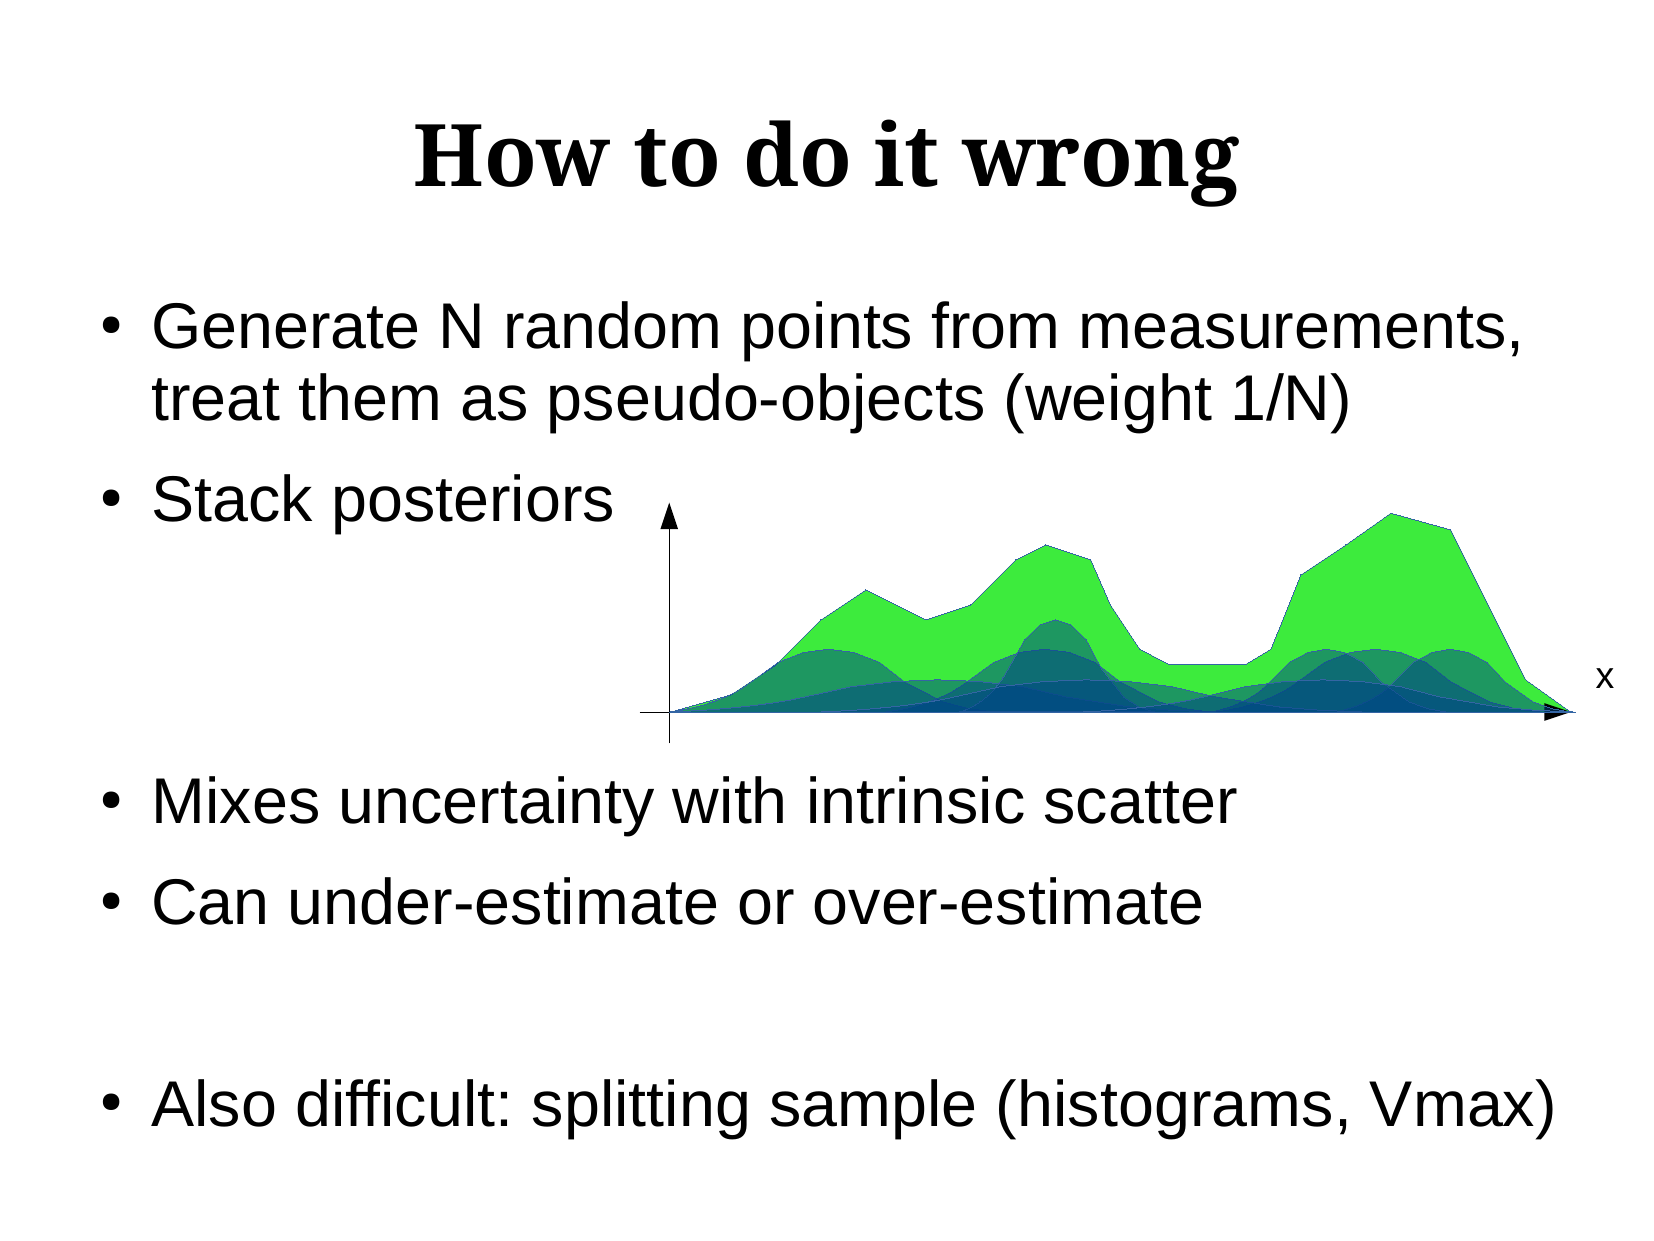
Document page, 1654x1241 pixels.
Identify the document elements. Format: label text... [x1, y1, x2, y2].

text_box x [1580, 647, 1654, 704]
list Generate N random points from measurements, treat them as pseudo-objects (weight 1/N) Stack posteriors Mixes uncertainty with intrinsic scatter Can under-estimate or over-estimate Also difficult: splitting sample (histograms, Vmax) [82, 290, 1571, 1155]
text_box [669, 619, 1576, 713]
title How to do it wrong [82, 49, 1571, 257]
